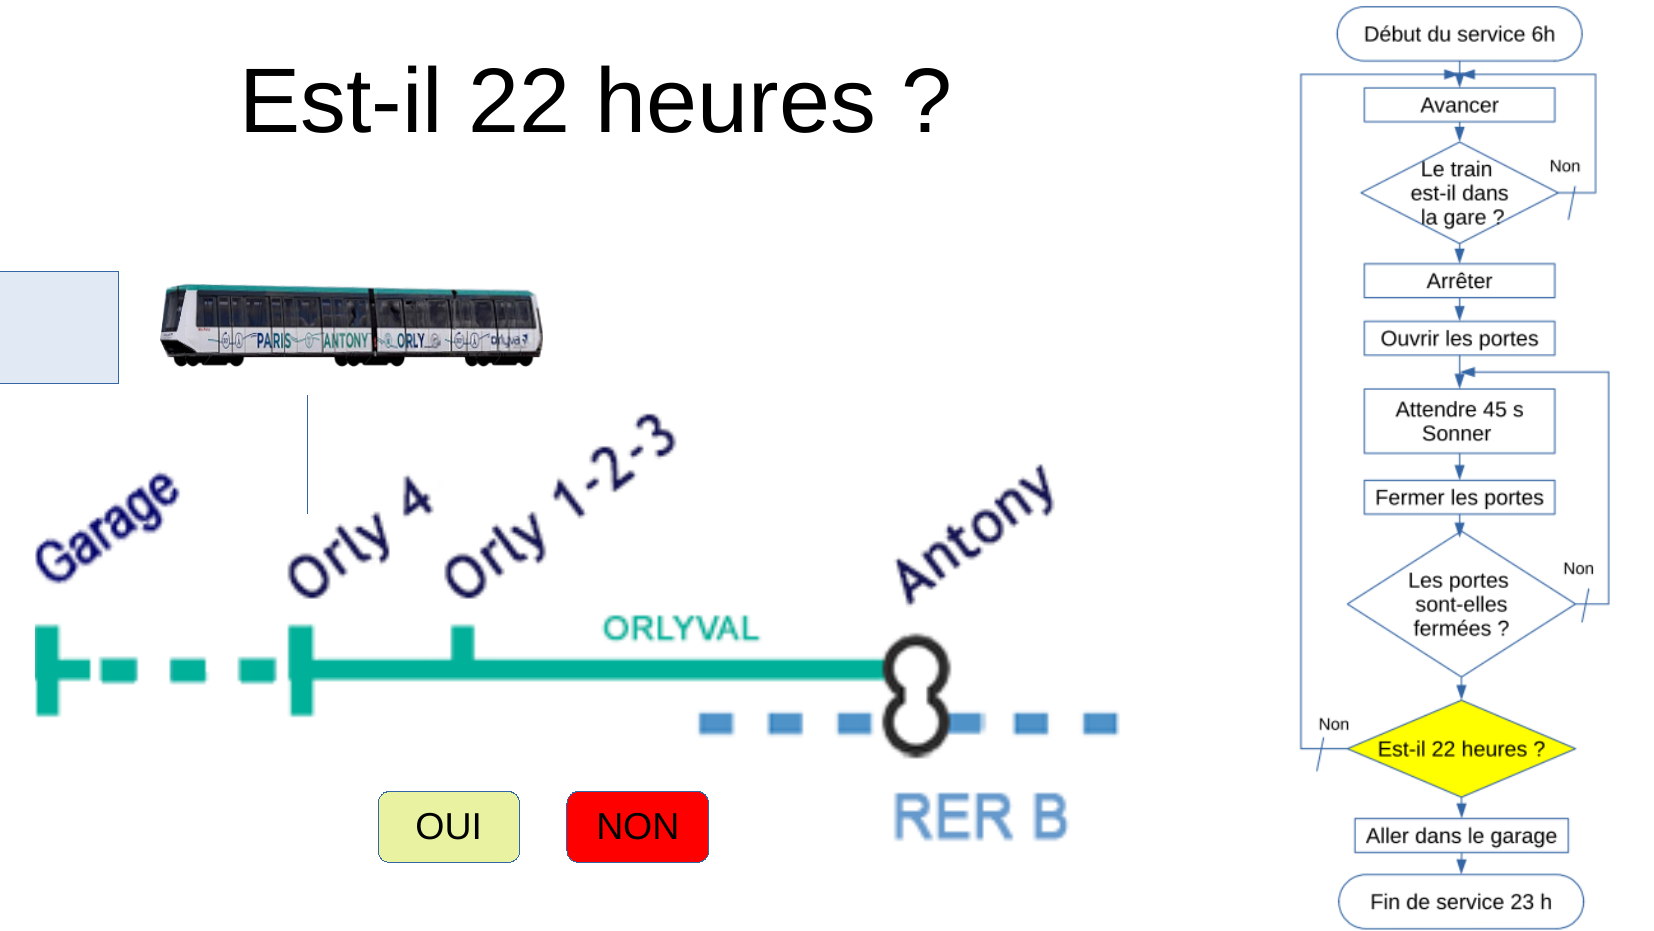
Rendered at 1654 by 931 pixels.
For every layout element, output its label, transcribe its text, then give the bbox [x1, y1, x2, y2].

text_box [0, 271, 119, 384]
text_box OUI [378, 791, 520, 863]
title Est-il 22 heures ? [35, 0, 1158, 203]
picture [1291, 5, 1625, 931]
picture [159, 283, 543, 367]
picture [35, 383, 1123, 886]
text_box NON [566, 791, 709, 863]
